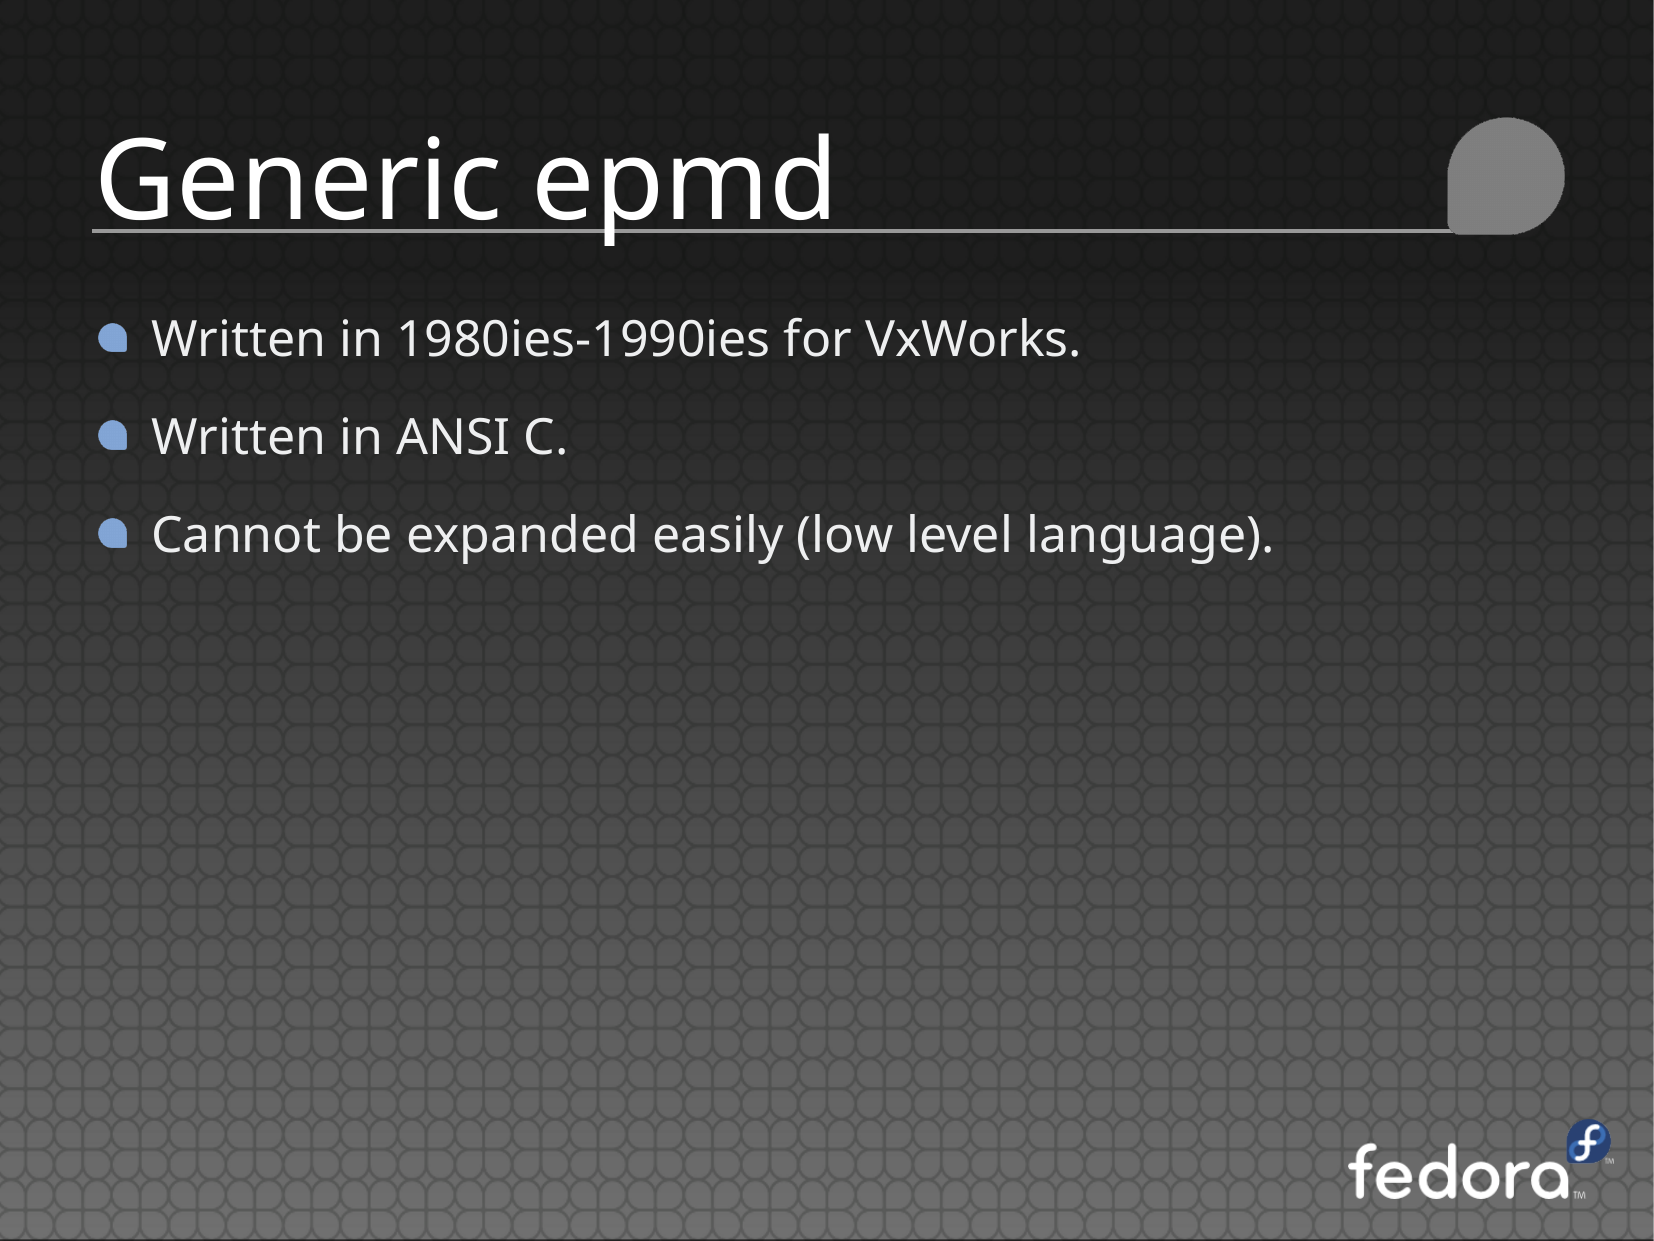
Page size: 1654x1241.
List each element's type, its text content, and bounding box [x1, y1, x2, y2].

list Written in 1980ies-1990ies for VxWorks. Written in ANSI C. Cannot be expanded easily (low level language). [80, 303, 1569, 1107]
title Generic epmd [94, 100, 1426, 251]
picture [0, 0, 1654, 1241]
